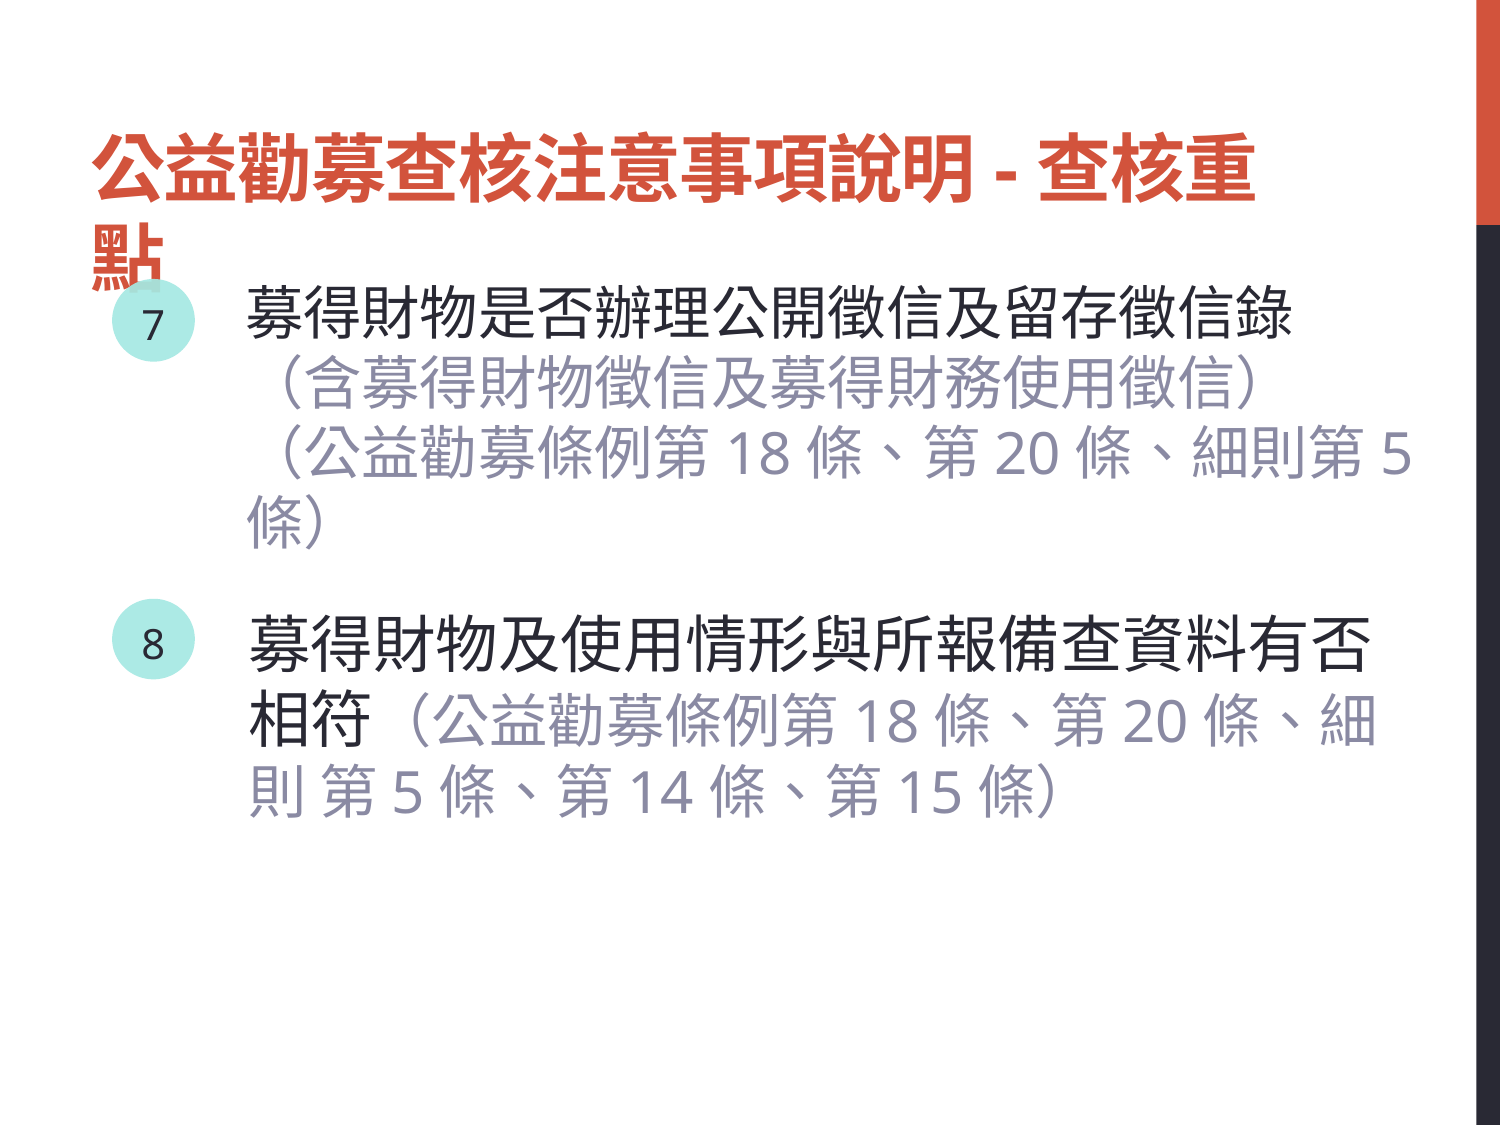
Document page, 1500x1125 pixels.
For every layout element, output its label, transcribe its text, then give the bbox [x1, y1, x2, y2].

text_box 募得財物是否辦理公開徵信及留存徵信錄 （含募得財物徵信及募得財務使用徵信） （公益勸募條例第18條、第20條、細則第5條） [230, 268, 1436, 497]
text_box 募得財物及使用情形與所報備查資料有否 相符（公益勸募條例第18條、第20條、細則 第5條、第14條、第15條） [233, 597, 1439, 906]
text_box 8 [112, 598, 195, 680]
text_box 7 [112, 278, 195, 362]
text_box 公益勸募查核注意事項說明-查核重點 [75, 113, 1341, 227]
